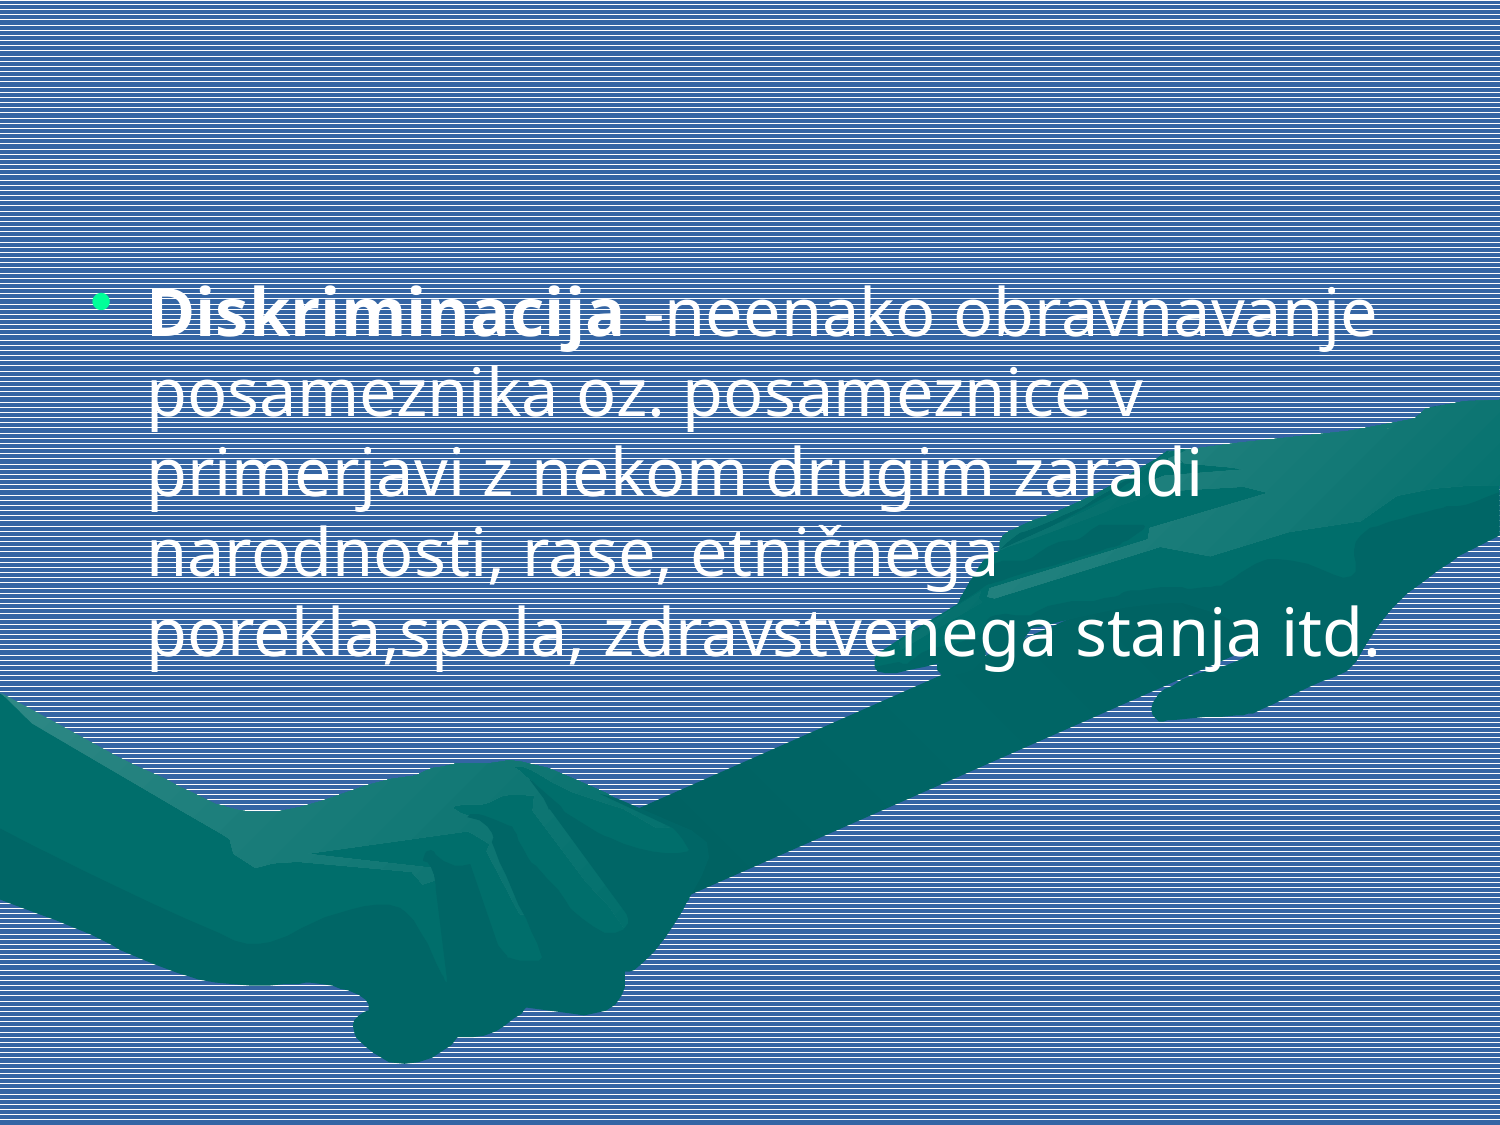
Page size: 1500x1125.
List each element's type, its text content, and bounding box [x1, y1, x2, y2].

list Diskriminacija -neenako obravnavanje posameznika oz. posameznice v primerjavi z nekom drugim zaradi narodnosti, rase, etničnega porekla,spola, zdravstvenega stanja itd. [75, 262, 1425, 1000]
